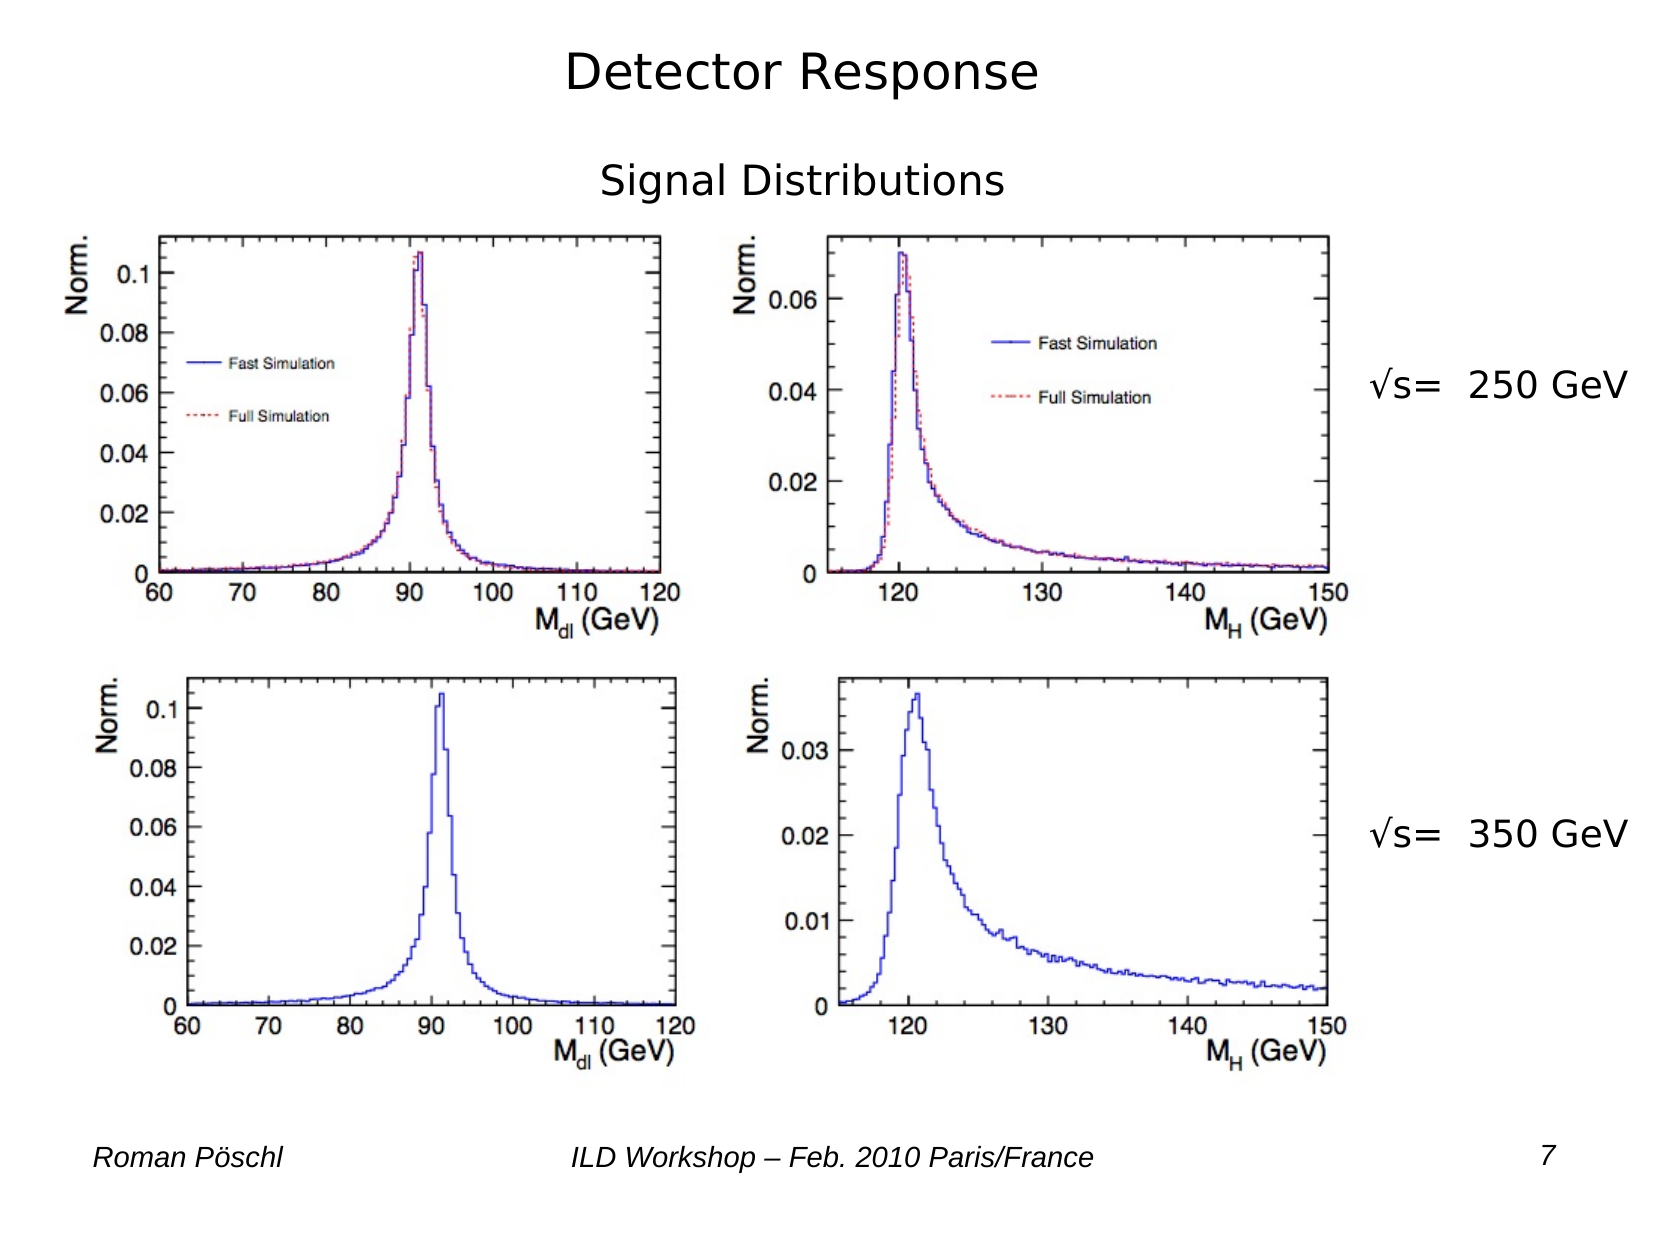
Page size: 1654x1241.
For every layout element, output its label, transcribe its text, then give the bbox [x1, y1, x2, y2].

text_box √s= 250 GeV [1368, 363, 1644, 408]
picture [41, 211, 1428, 1102]
text_box Detector Response [564, 42, 1031, 102]
text_box Signal Distributions [599, 156, 1007, 205]
text_box √s= 350 GeV [1368, 812, 1644, 857]
